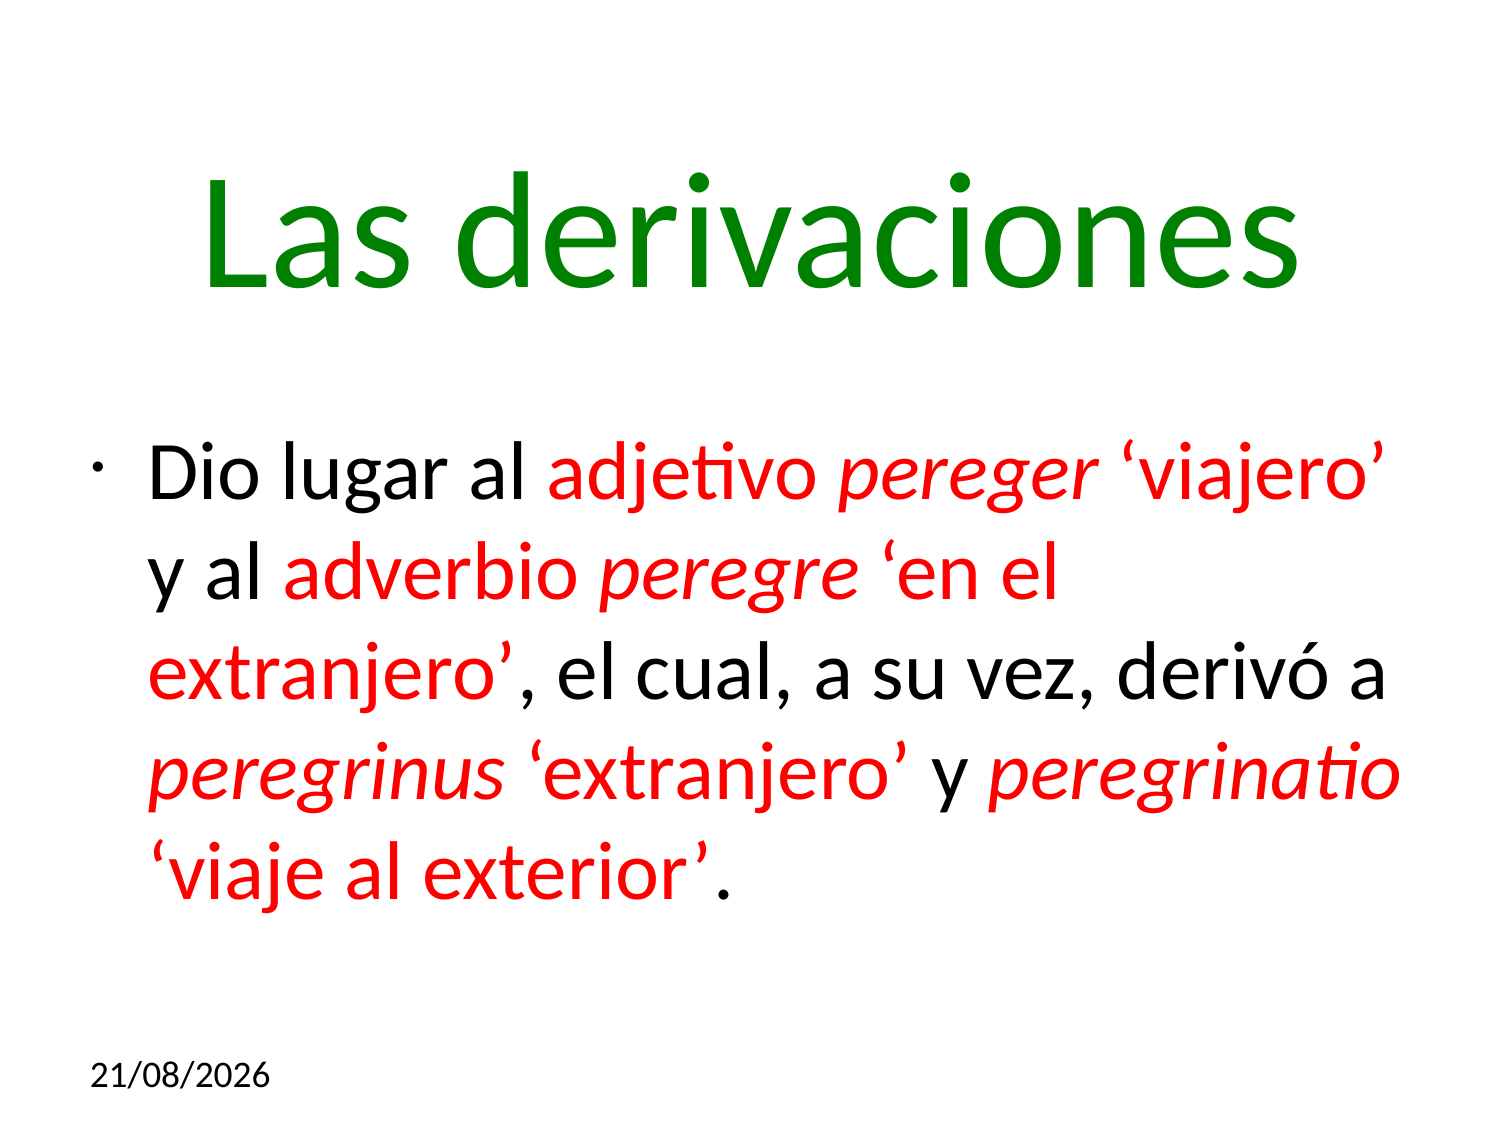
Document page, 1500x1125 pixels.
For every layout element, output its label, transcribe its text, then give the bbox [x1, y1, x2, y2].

list Dio lugar al adjetivo pereger ‘viajero’ y al adverbio peregre ‘en el extranjero’, el cual, a su vez, derivó a peregrinus ‘extranjero’ y peregrinatio ‘viaje al exterior’. [76, 408, 1427, 1035]
title Las derivaciones [76, 113, 1427, 302]
